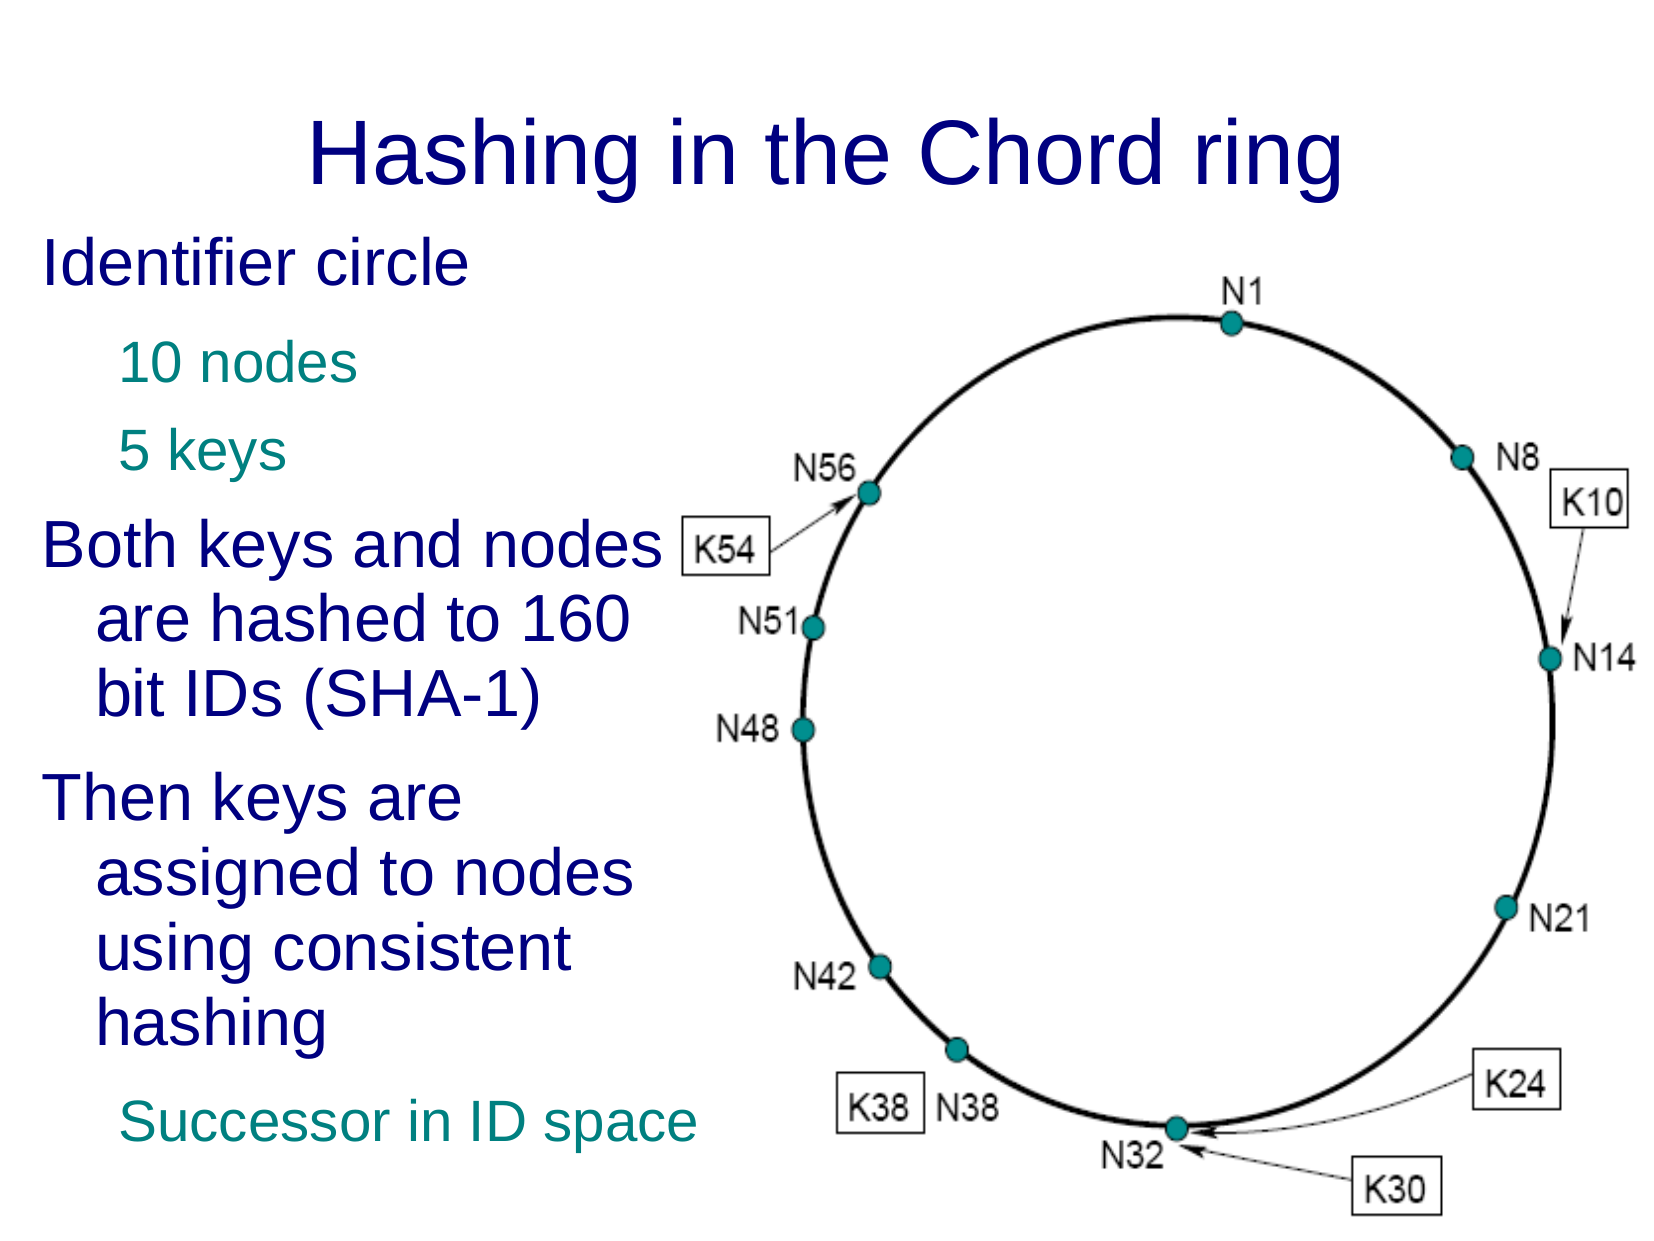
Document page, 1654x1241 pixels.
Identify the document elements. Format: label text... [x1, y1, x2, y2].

list Identifier circle 10 nodes 5 keys Both keys and nodes are hashed to 160 bit IDs (SHA-1) Then keys are assigned to nodes using consistent hashing Successor in ID space [24, 225, 713, 1219]
title Hashing in the Chord ring [82, 49, 1571, 257]
picture [674, 262, 1653, 1238]
